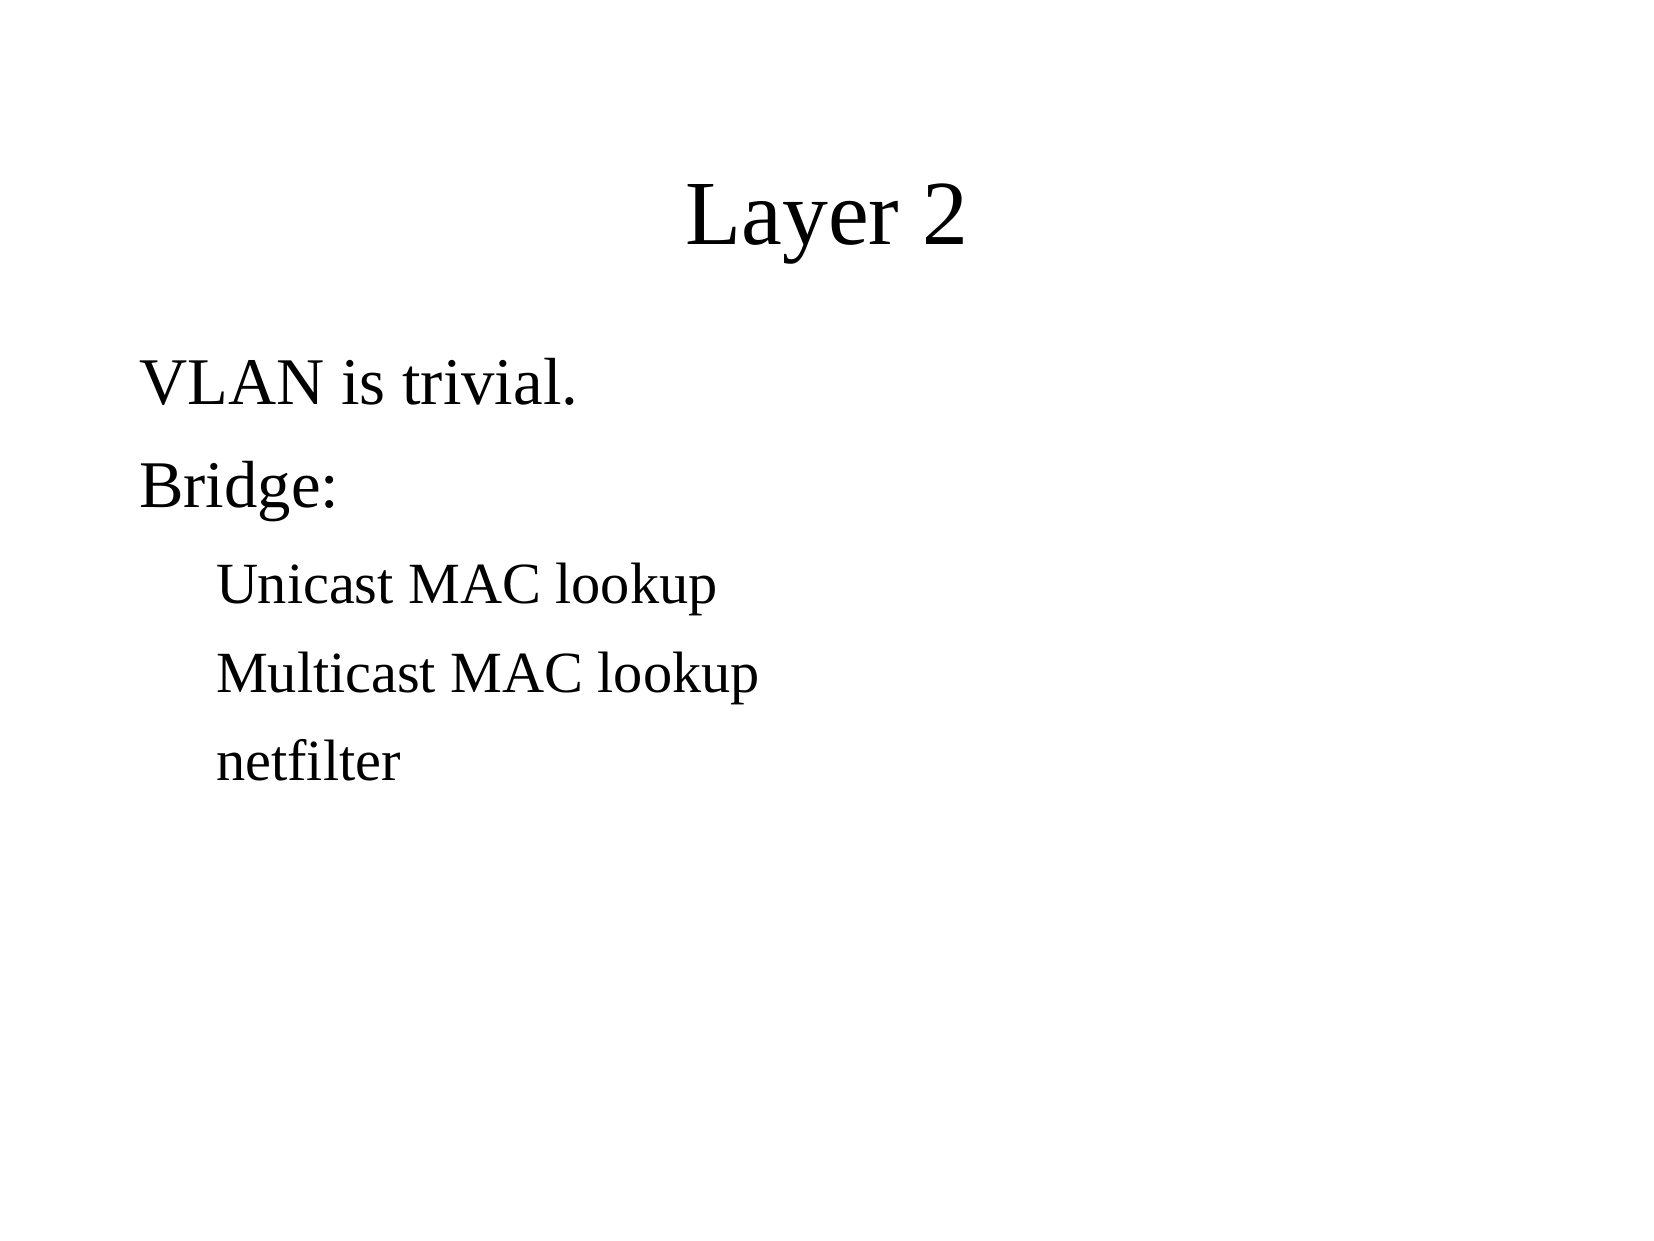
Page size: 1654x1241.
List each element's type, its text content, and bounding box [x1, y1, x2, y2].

title Layer 2 [121, 110, 1534, 318]
list VLAN is trivial. Bridge: Unicast MAC lookup Multicast MAC lookup netfilter [121, 344, 1534, 1127]
